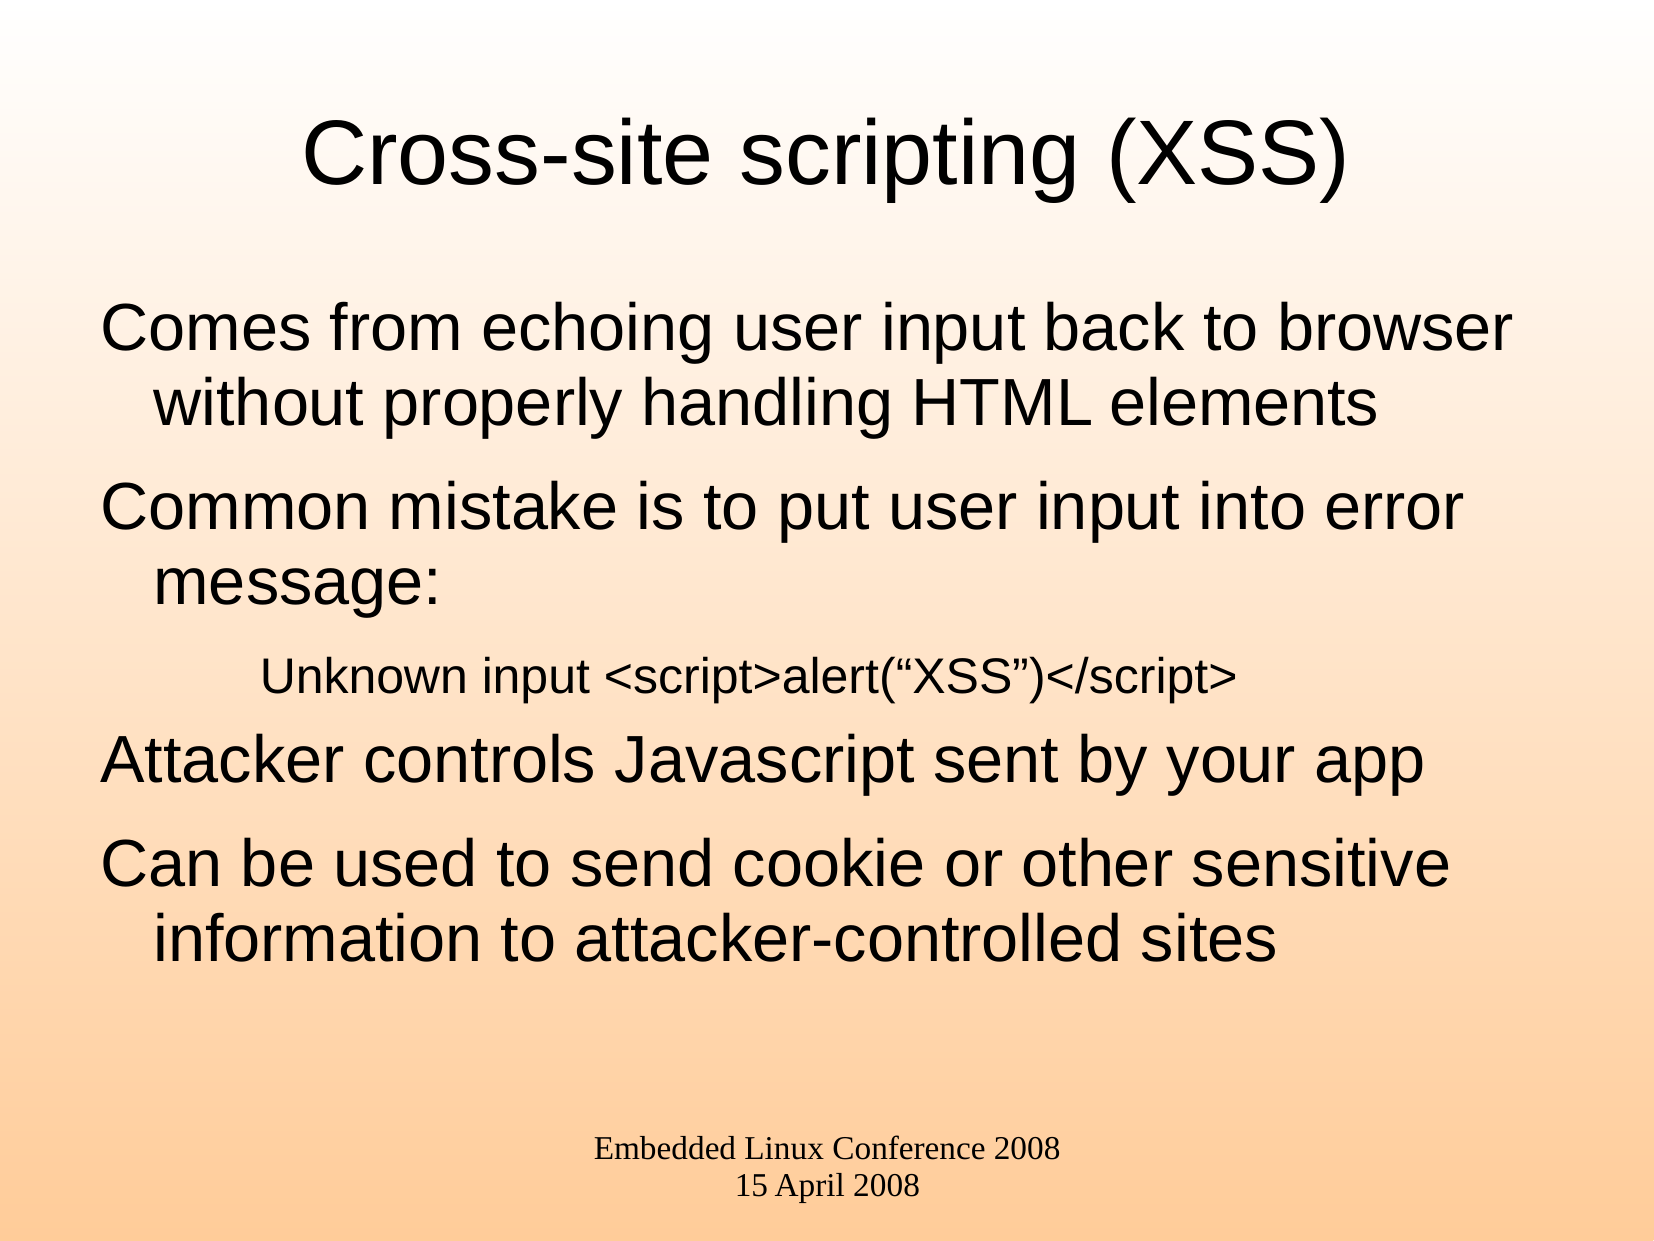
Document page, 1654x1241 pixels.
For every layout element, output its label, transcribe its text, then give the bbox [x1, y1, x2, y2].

title Cross-site scripting (XSS) [82, 56, 1571, 250]
list Comes from echoing user input back to browser without properly handling HTML elements Common mistake is to put user input into error message: Unknown input <script>alert(“XSS”)</script> Attacker controls Javascript sent by your app Can be used to send cookie or other sensitive information to attacker-controlled sites [82, 290, 1571, 1094]
